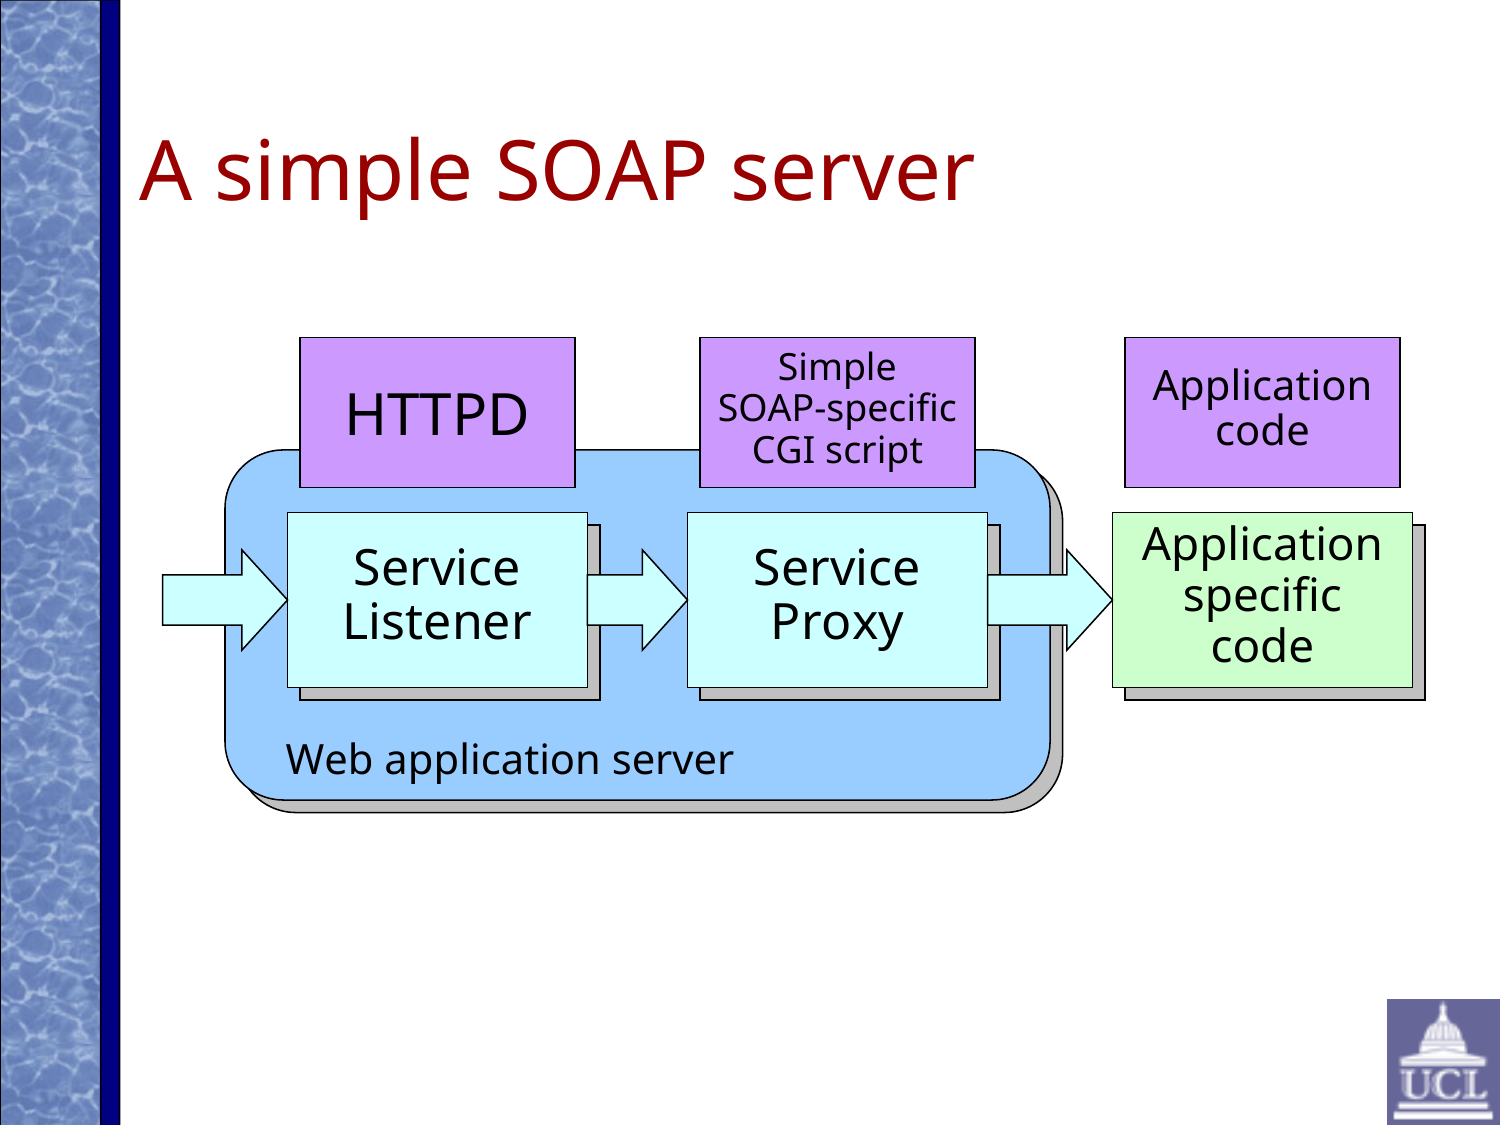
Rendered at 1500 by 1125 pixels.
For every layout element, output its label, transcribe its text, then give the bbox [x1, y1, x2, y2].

text_box [162, 449, 1113, 813]
picture [1387, 999, 1500, 1125]
title A simple SOAP server [124, 37, 1413, 225]
text_box Application specific code [1112, 512, 1413, 688]
text_box Service Proxy [687, 512, 988, 688]
text_box [1125, 524, 1426, 700]
text_box Simple SOAP-specific CGI script [699, 337, 975, 488]
text_box Web application server [270, 724, 750, 791]
text_box Service Listener [287, 512, 588, 688]
text_box Application code [1124, 337, 1400, 488]
picture [1, 1, 99, 1125]
text_box HTTPD [299, 337, 575, 488]
